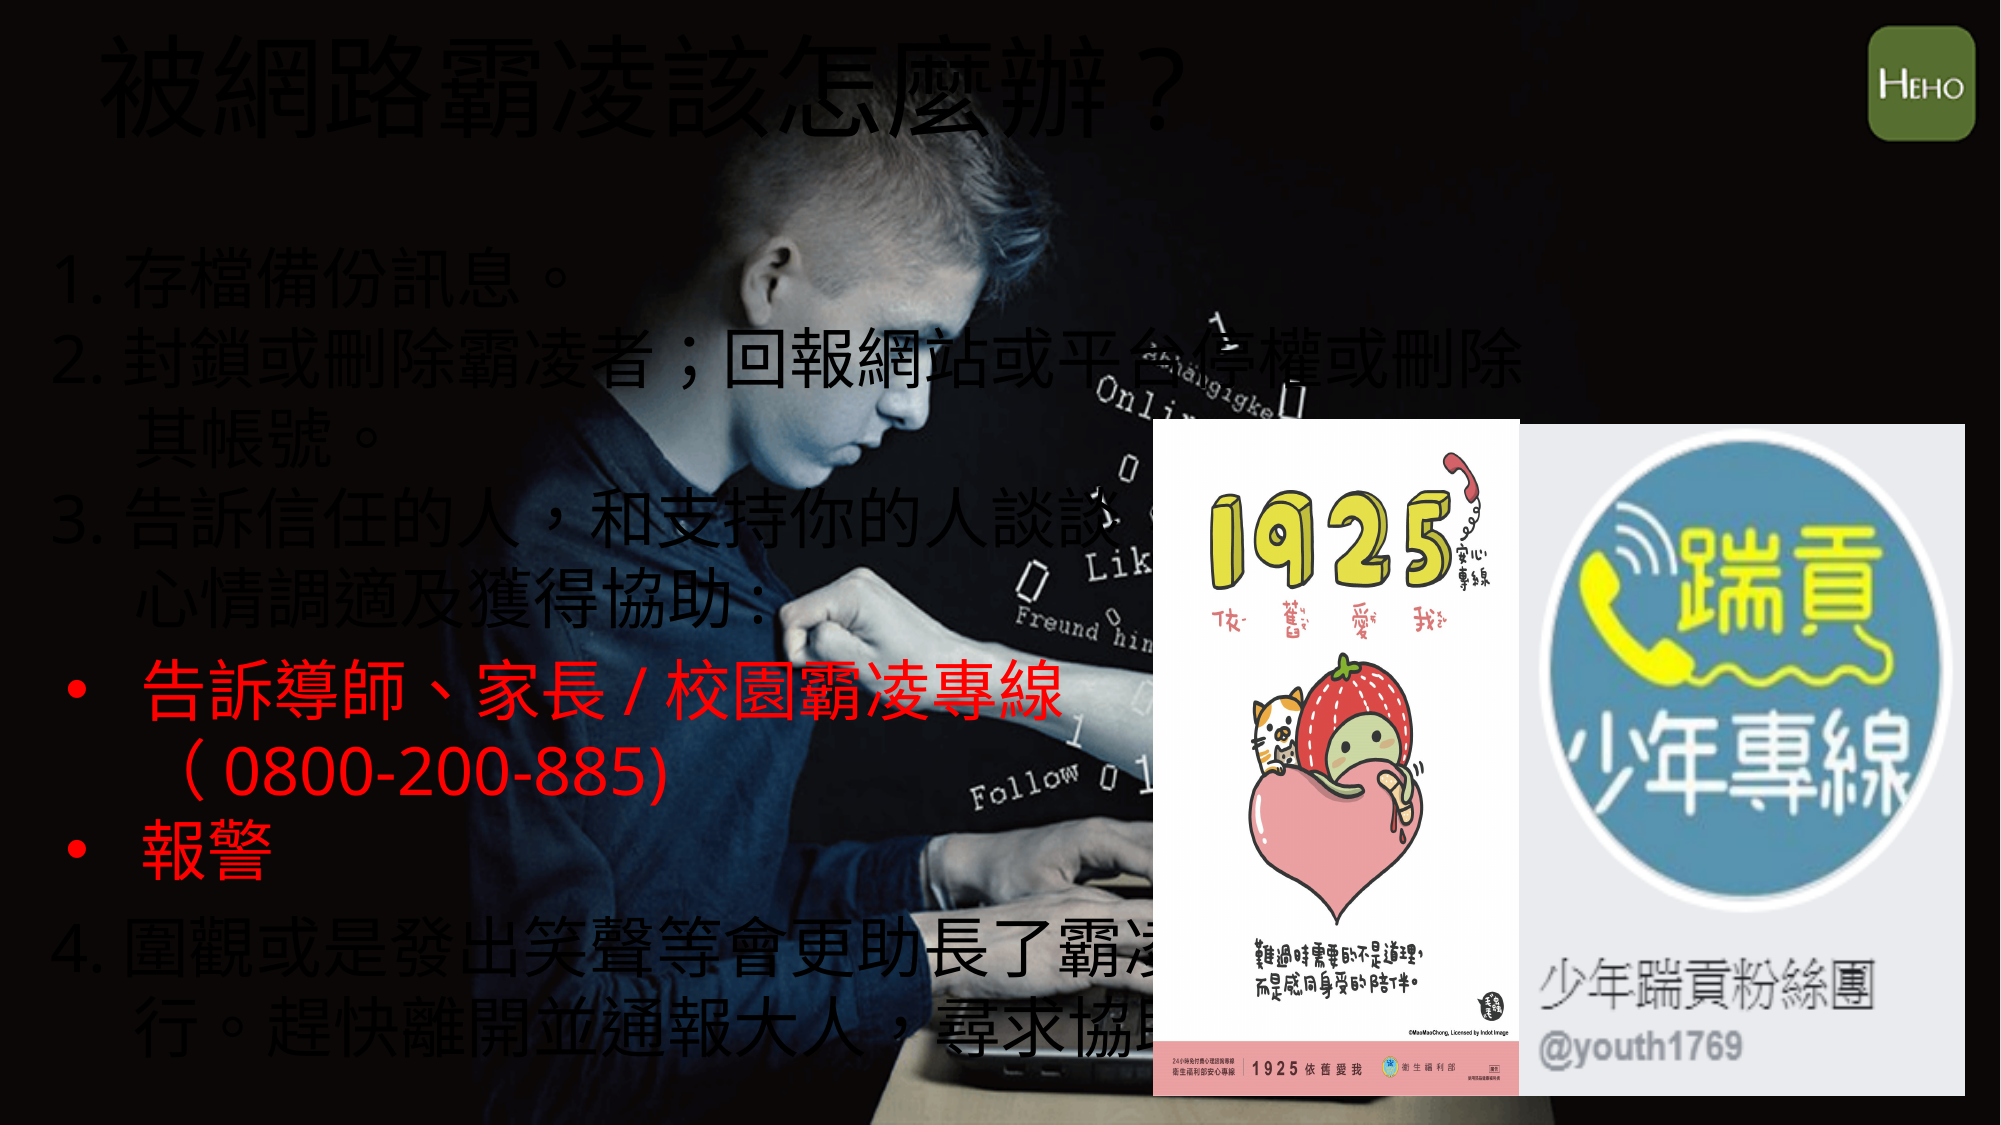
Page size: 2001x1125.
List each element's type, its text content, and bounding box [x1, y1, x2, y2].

picture [0, 0, 2001, 1125]
text_box 1.存檔備份訊息。 2.封鎖或刪除霸凌者；回報網站或平台停權或刪除 其帳號。 3.告訴信任的人，和支持你的人談談，幫助 心情調適及獲得協助: [35, 189, 1673, 724]
text_box 被網路霸凌該怎麼辦? [82, 9, 1201, 160]
text_box 告訴導師、家長/校園霸凌專線（0800-200-885) 報警 [50, 641, 1153, 896]
text_box 4.圍觀或是發出笑聲等會更助長了霸凌行為的進 行。趕快離開並通報大人，尋求協助處理。 [35, 898, 1153, 1074]
